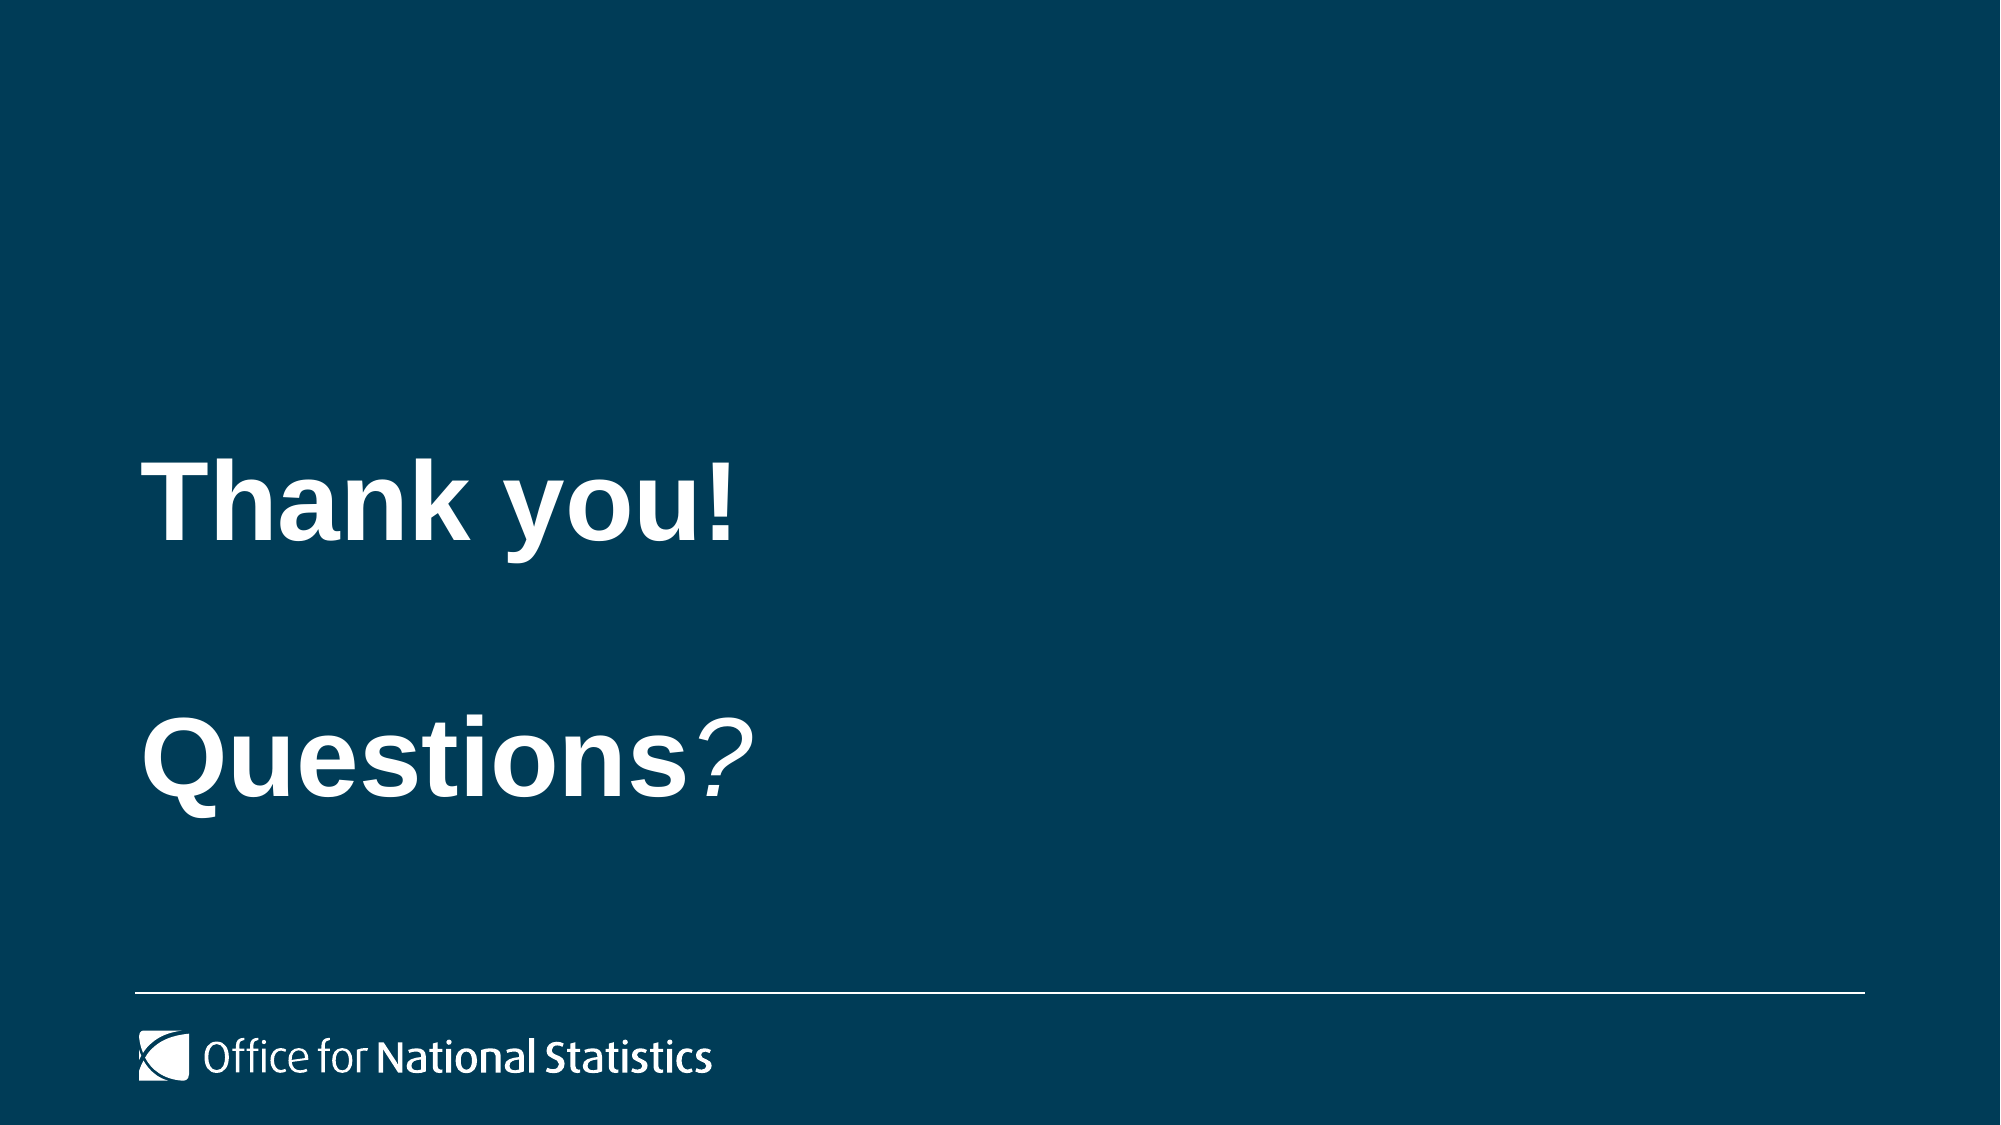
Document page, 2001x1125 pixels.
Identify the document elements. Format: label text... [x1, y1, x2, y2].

title Thank you! Questions? [140, 437, 1866, 827]
